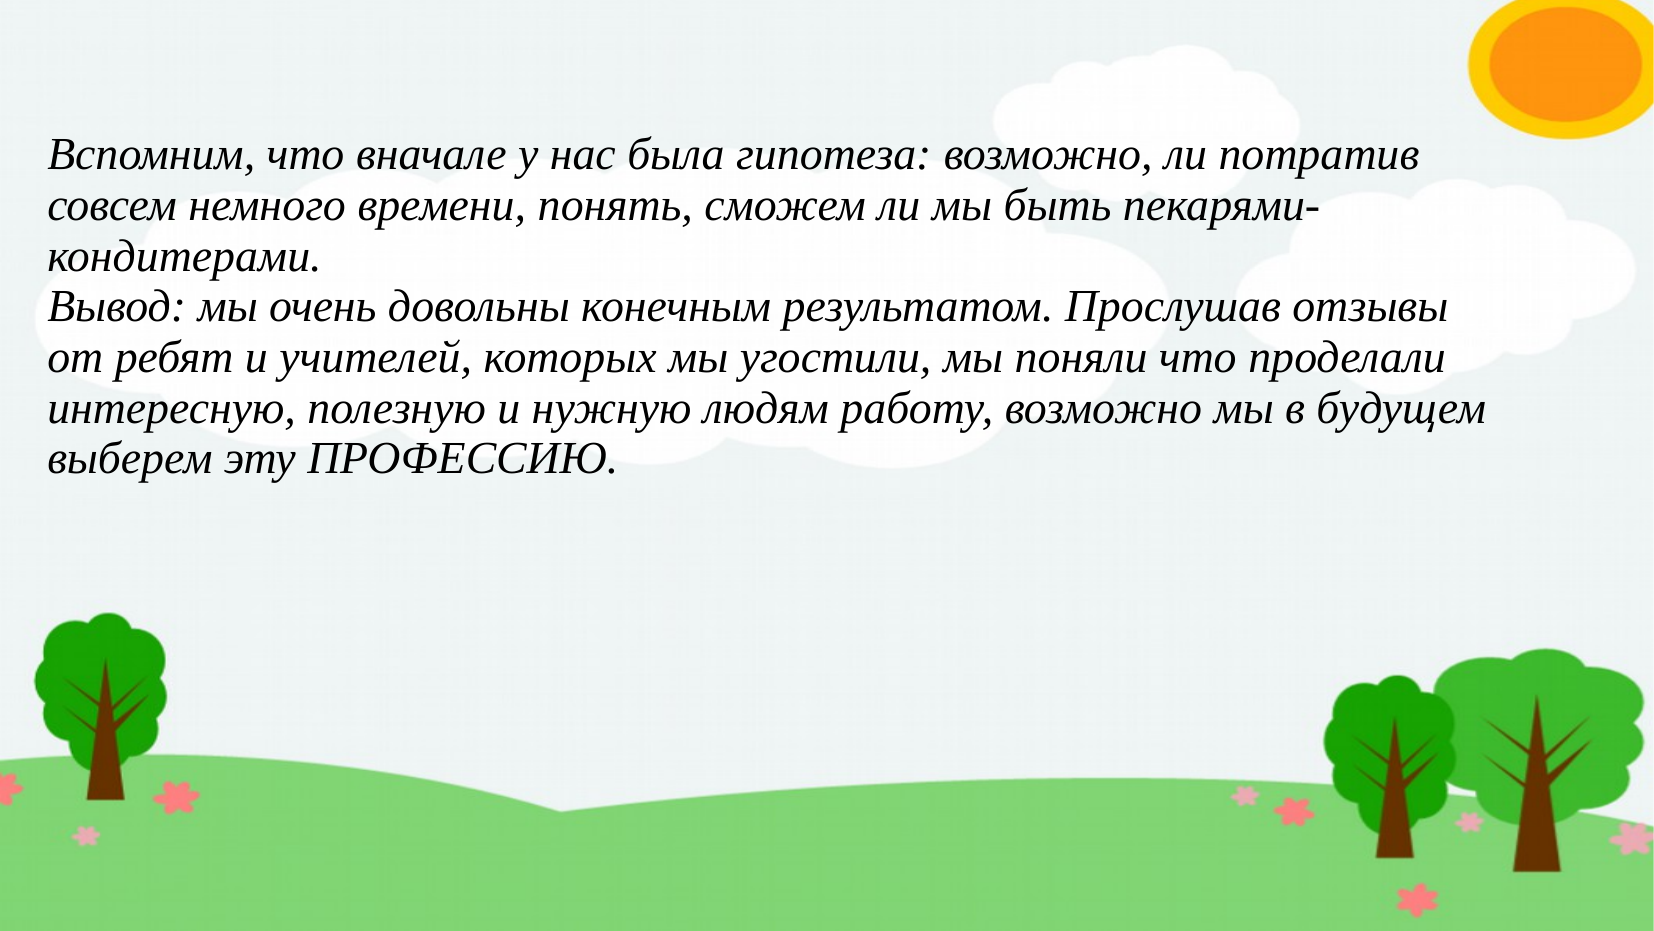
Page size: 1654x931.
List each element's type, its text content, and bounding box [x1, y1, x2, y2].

title Вспомним, что вначале у нас была гипотеза: возможно, ли потратив совсем немного времени, понять, сможем ли мы быть пекарями-кондитерами. Вывод: мы очень довольны конечным результатом. Прослушав отзывы от ребят и учителей, которых мы угостили, мы поняли что проделали интересную, полезную и нужную людям работу, возможно мы в будущем выберем эту ПРОФЕССИЮ. [47, 128, 1512, 517]
picture [0, 0, 1654, 931]
